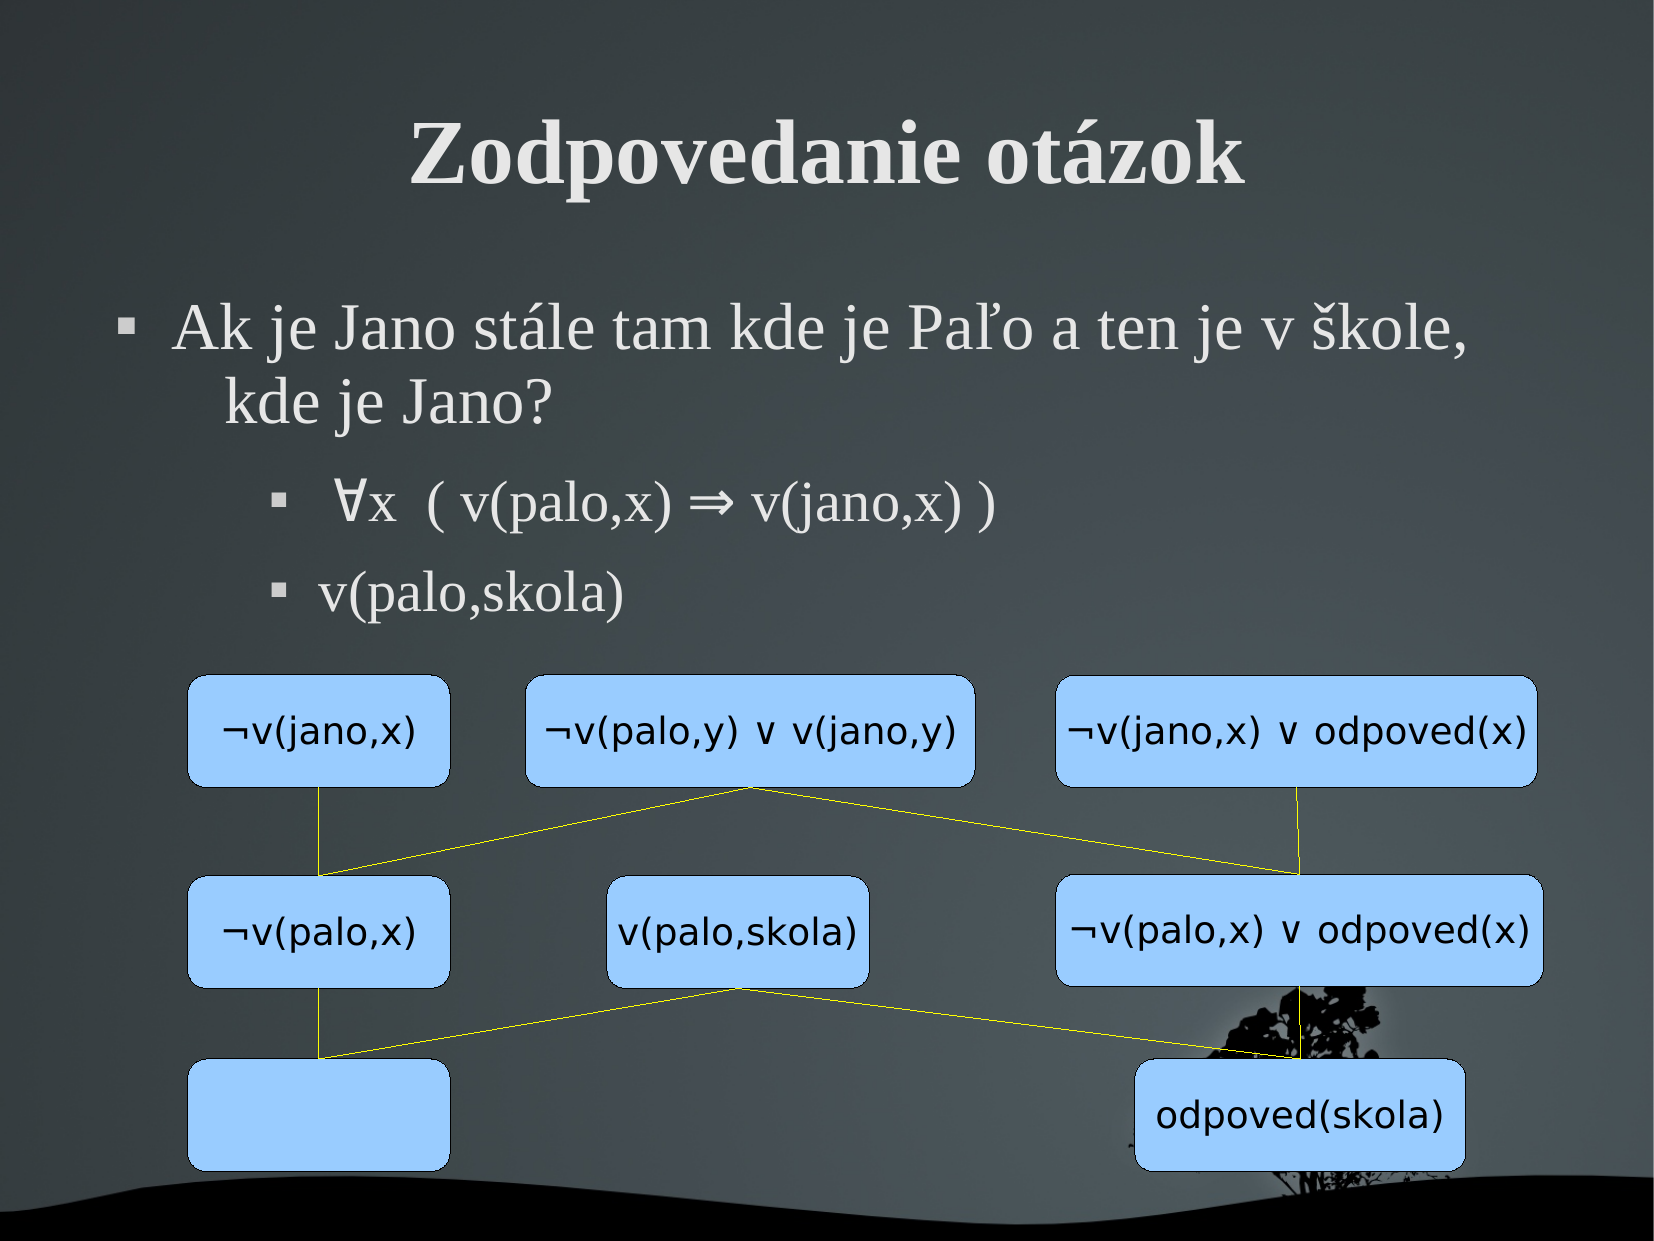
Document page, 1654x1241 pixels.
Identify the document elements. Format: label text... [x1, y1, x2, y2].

text_box ¬v(palo,y) ∨ v(jano,y) [525, 674, 976, 788]
text_box ¬v(jano,x) ∨ odpoved(x) [1055, 675, 1538, 788]
picture [0, 0, 1654, 1241]
text_box v(palo,skola) [606, 875, 870, 989]
list Ak je Jano stále tam kde je Paľo a ten je v škole, kde je Jano? ∀x ( v(palo,x) ⇒ v(jano,x) ) v(palo,skola) [82, 290, 1571, 647]
text_box ¬v(jano,x) [187, 674, 451, 788]
text_box ¬v(palo,x) ∨ odpoved(x) [1055, 874, 1544, 987]
text_box odpoved(skola) [1134, 1058, 1466, 1172]
text_box [187, 1058, 451, 1172]
title Zodpovedanie otázok [82, 56, 1571, 250]
text_box ¬v(palo,x) [187, 875, 451, 989]
